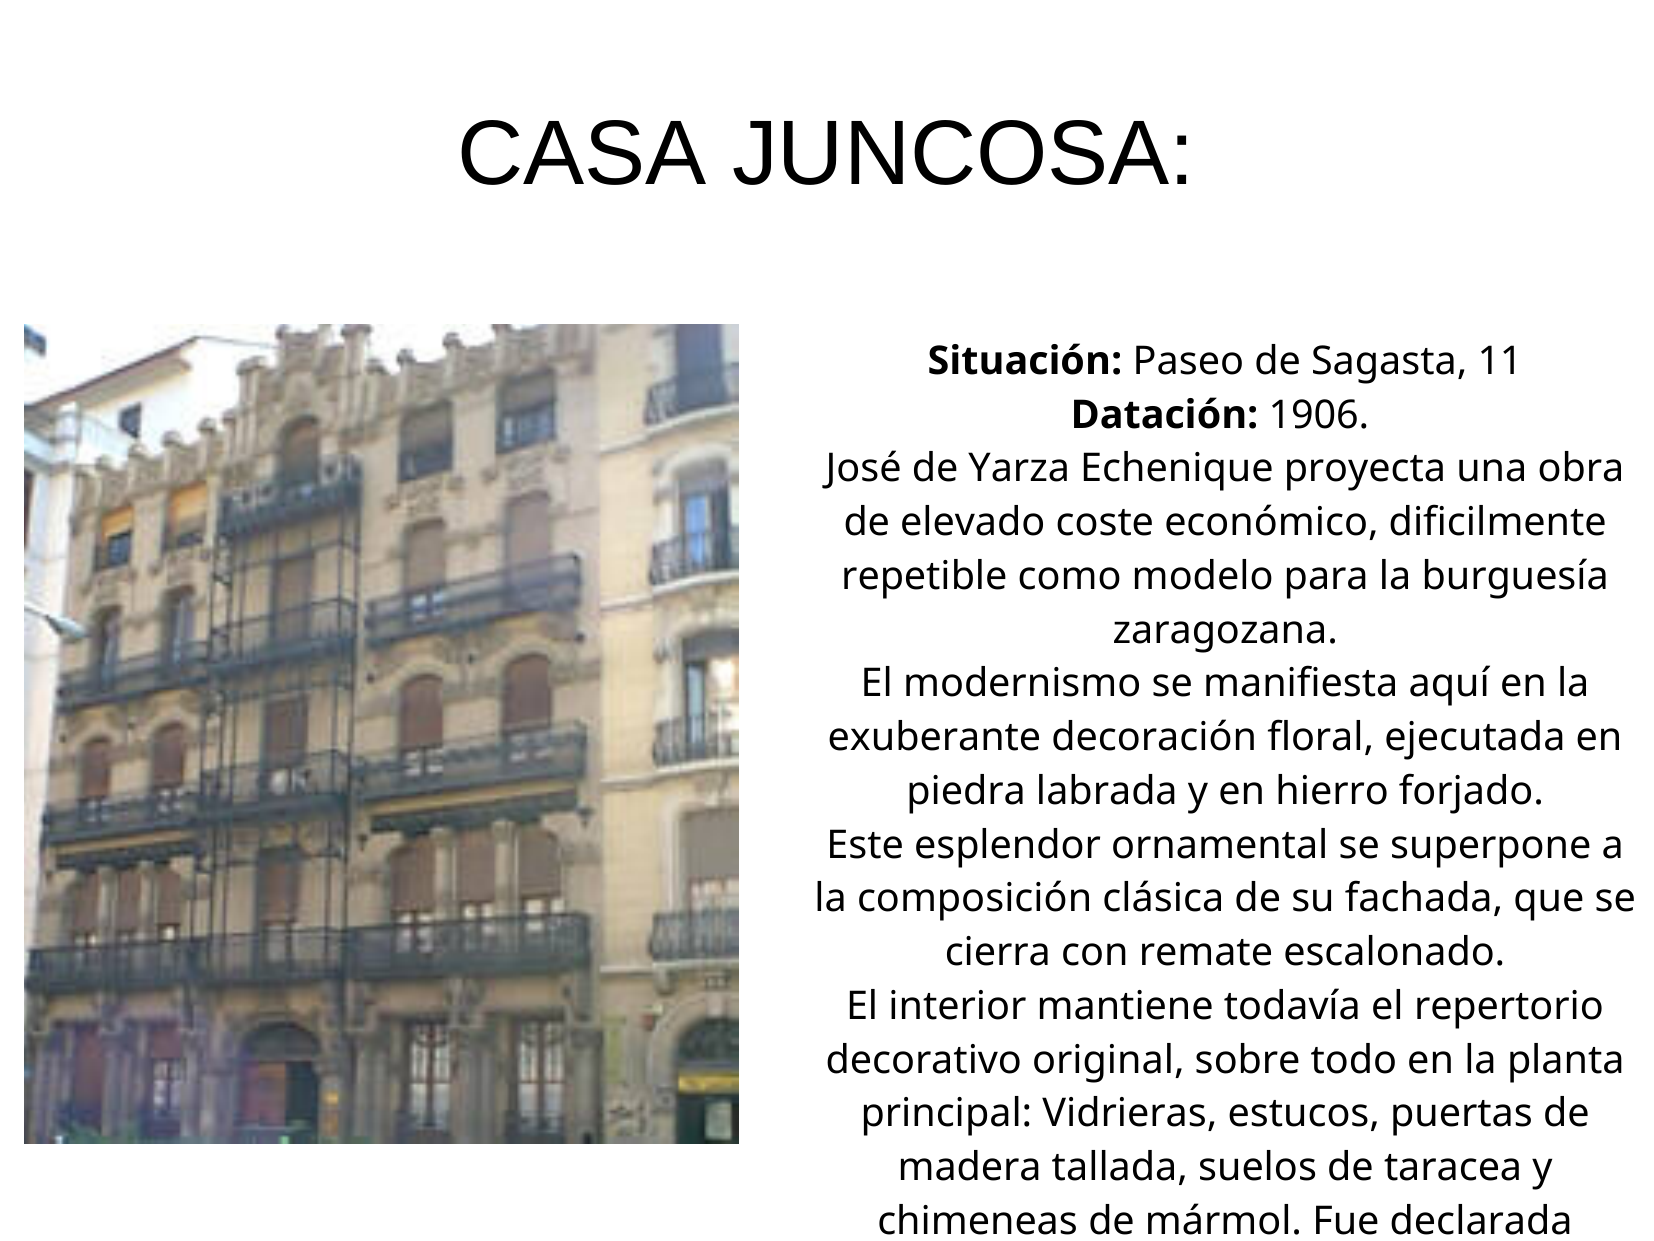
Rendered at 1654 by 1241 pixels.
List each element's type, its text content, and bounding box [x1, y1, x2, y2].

text_box Situación: Paseo de Sagasta, 11 Datación: 1906. José de Yarza Echenique proyecta una obra de elevado coste económico, dificilmente repetible como modelo para la burguesía zaragozana. El modernismo se manifiesta aquí en la exuberante decoración floral, ejecutada en piedra labrada y en hierro forjado. Este esplendor ornamental se superpone a la composición clásica de su fachada, que se cierra con remate escalonado. El interior mantiene todavía el repertorio decorativo original, sobre todo en la planta principal: Vidrieras, estucos, puertas de madera tallada, suelos de taracea y chimeneas de mármol. Fue declarada Monumento Nacional en 1983. [797, 324, 1654, 1211]
picture [24, 324, 739, 1144]
title CASA JUNCOSA: [82, 49, 1571, 257]
